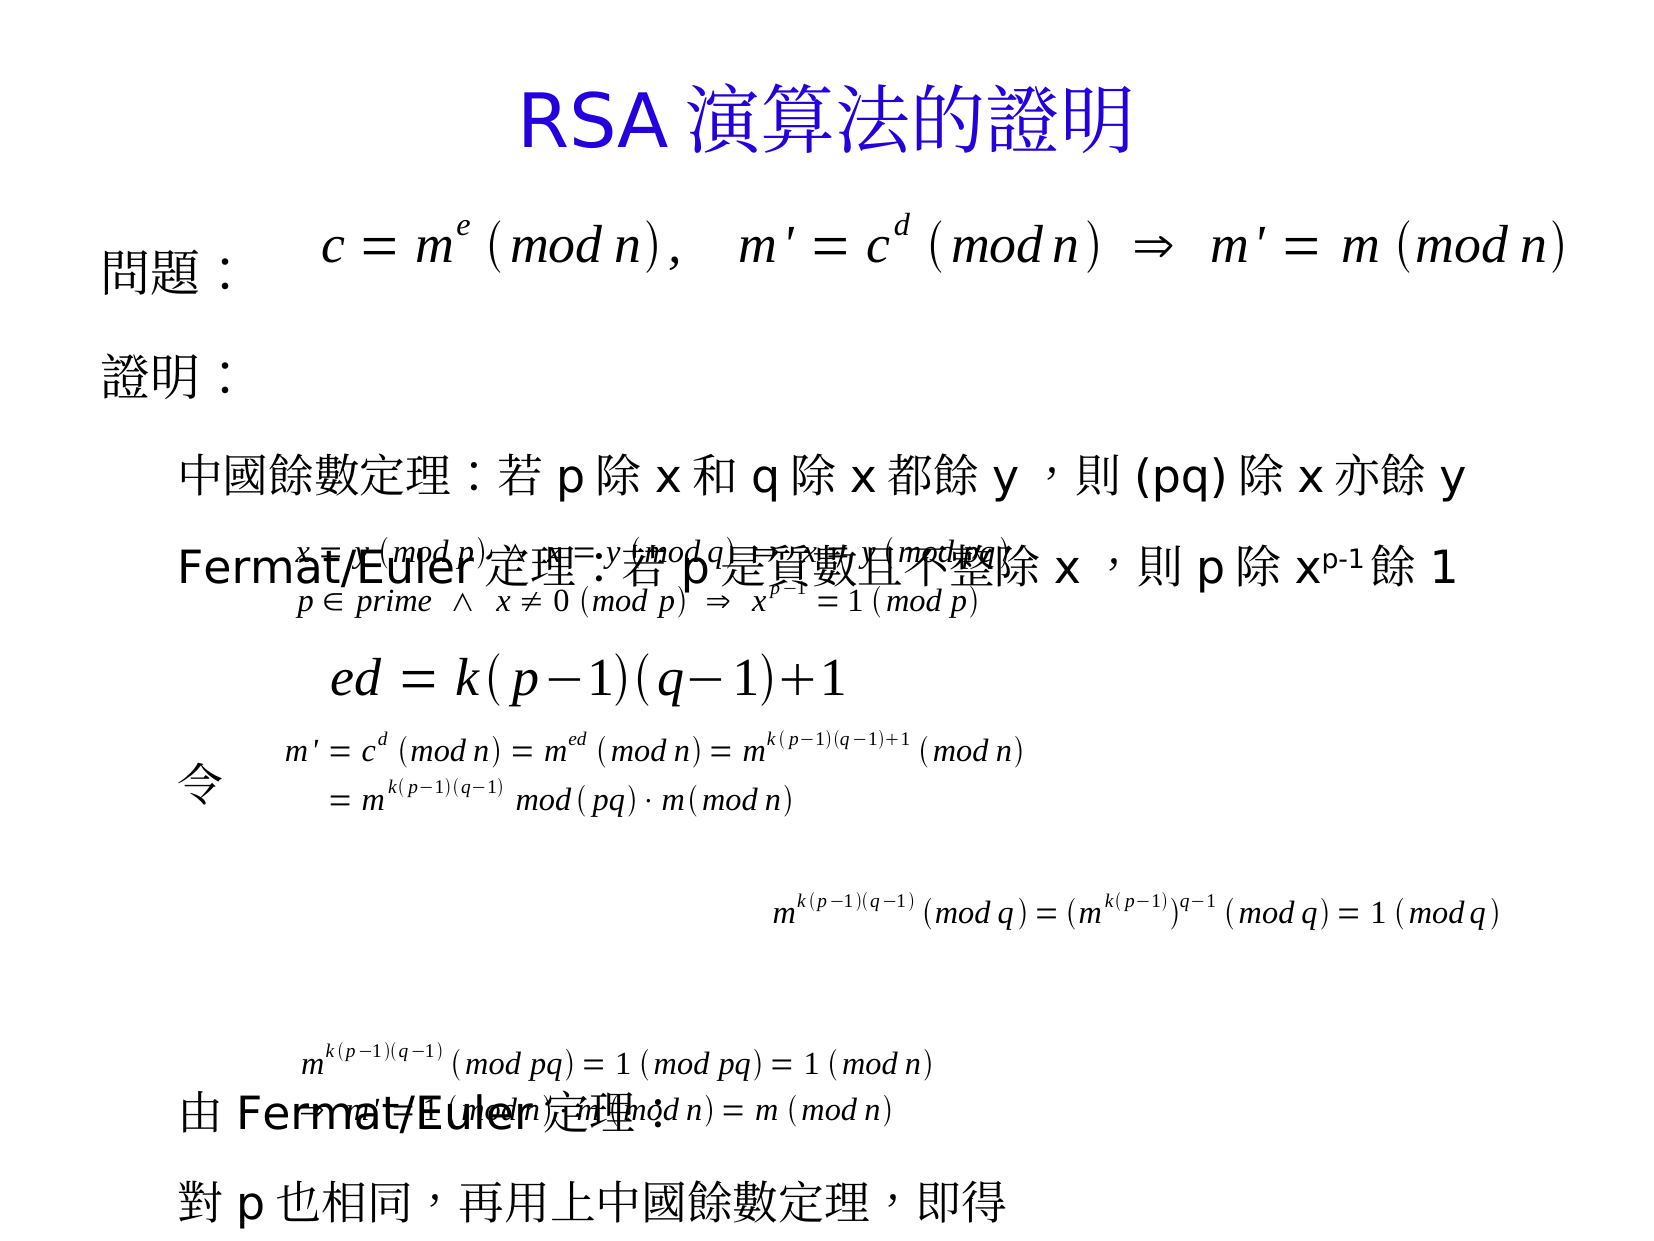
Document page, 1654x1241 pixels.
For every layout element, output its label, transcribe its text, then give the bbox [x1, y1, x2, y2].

chart [274, 723, 1032, 819]
chart [316, 634, 862, 711]
chart [308, 198, 1582, 277]
chart [762, 884, 1507, 933]
title RSA演算法的證明 [82, 49, 1571, 182]
chart [285, 526, 1017, 621]
chart [291, 1035, 941, 1131]
list 問題： 證明： 中國餘數定理：若p除x和q除x都餘y，則(pq)除x亦餘y Fermat/Euler定理：若p是質數且不整除x，則p除xp-1餘1 令 由Fermat/Euler定理： 對p也相同，再用上中國餘數定理，即得 [82, 219, 1571, 1109]
